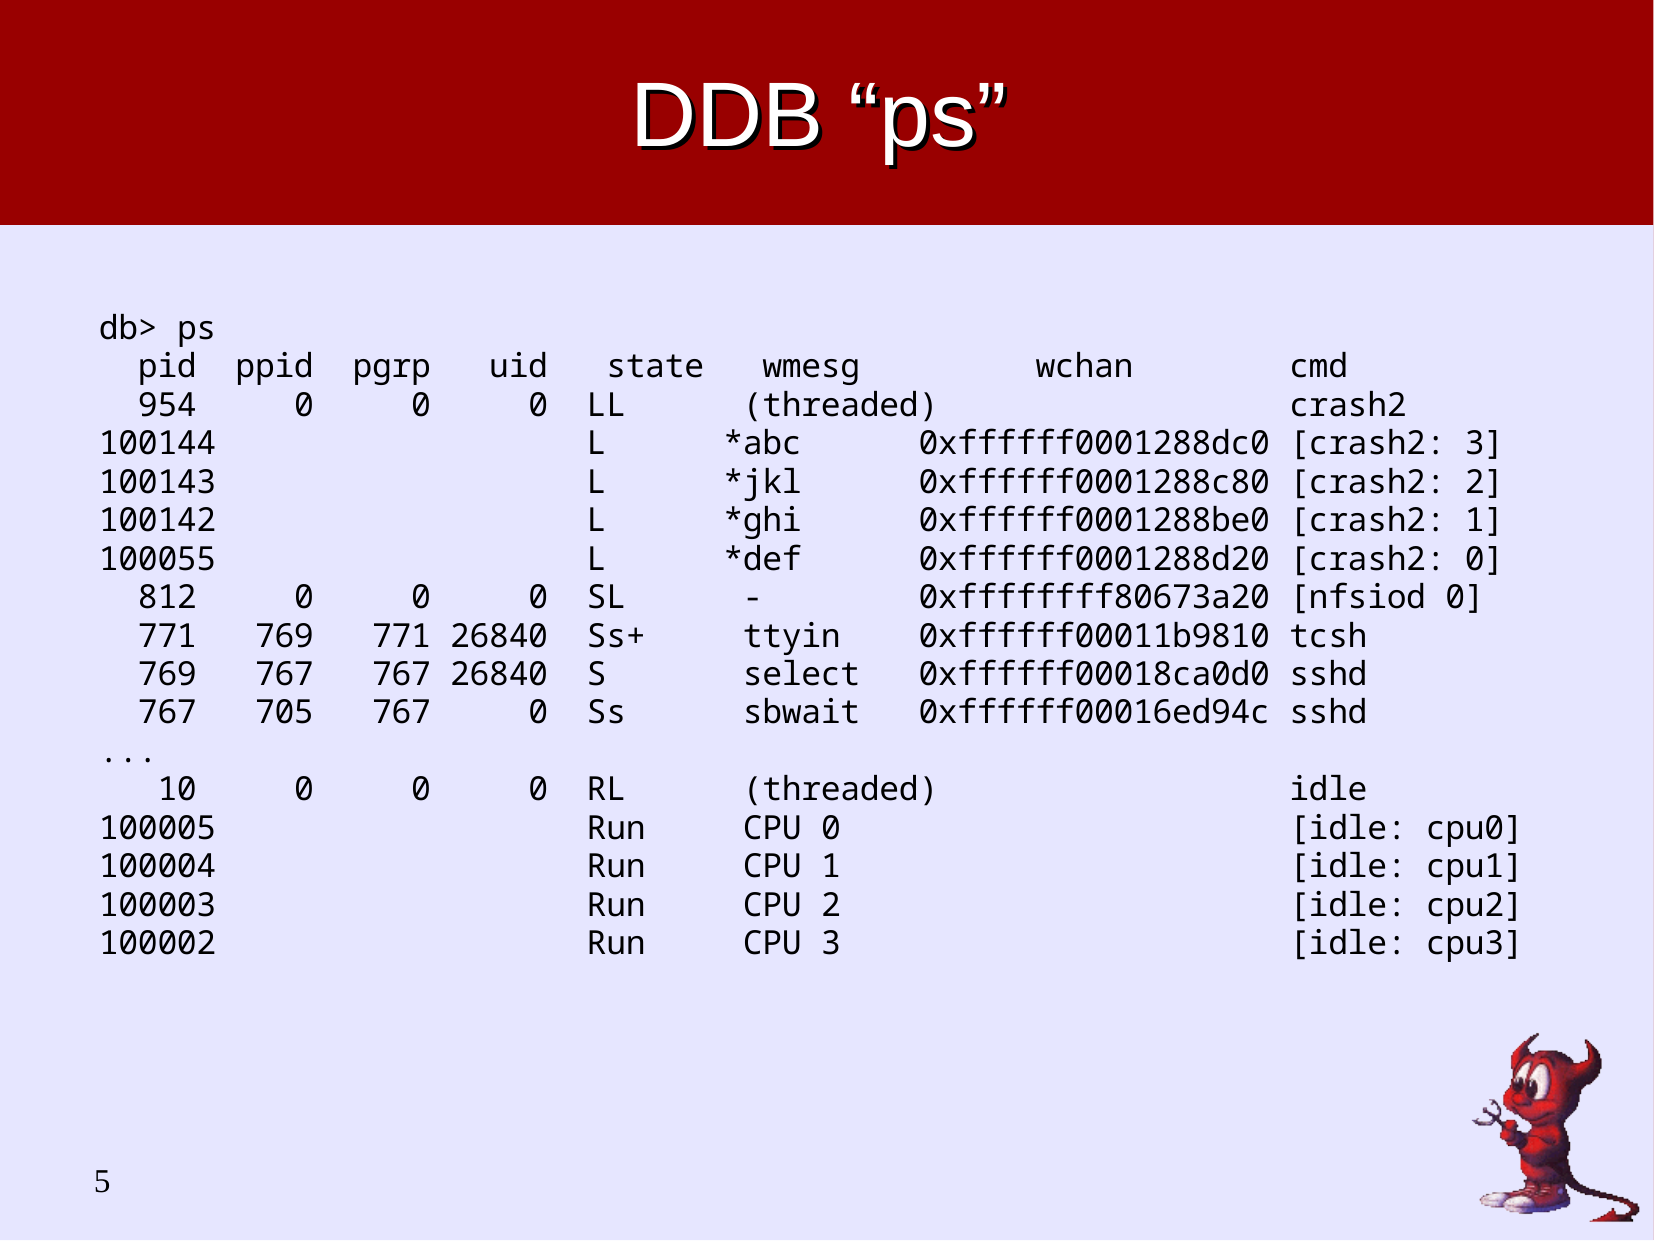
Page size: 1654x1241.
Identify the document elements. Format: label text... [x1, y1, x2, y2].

picture [1464, 1030, 1643, 1227]
title DDB “ps” [112, 11, 1525, 219]
chart [97, 307, 1565, 1124]
